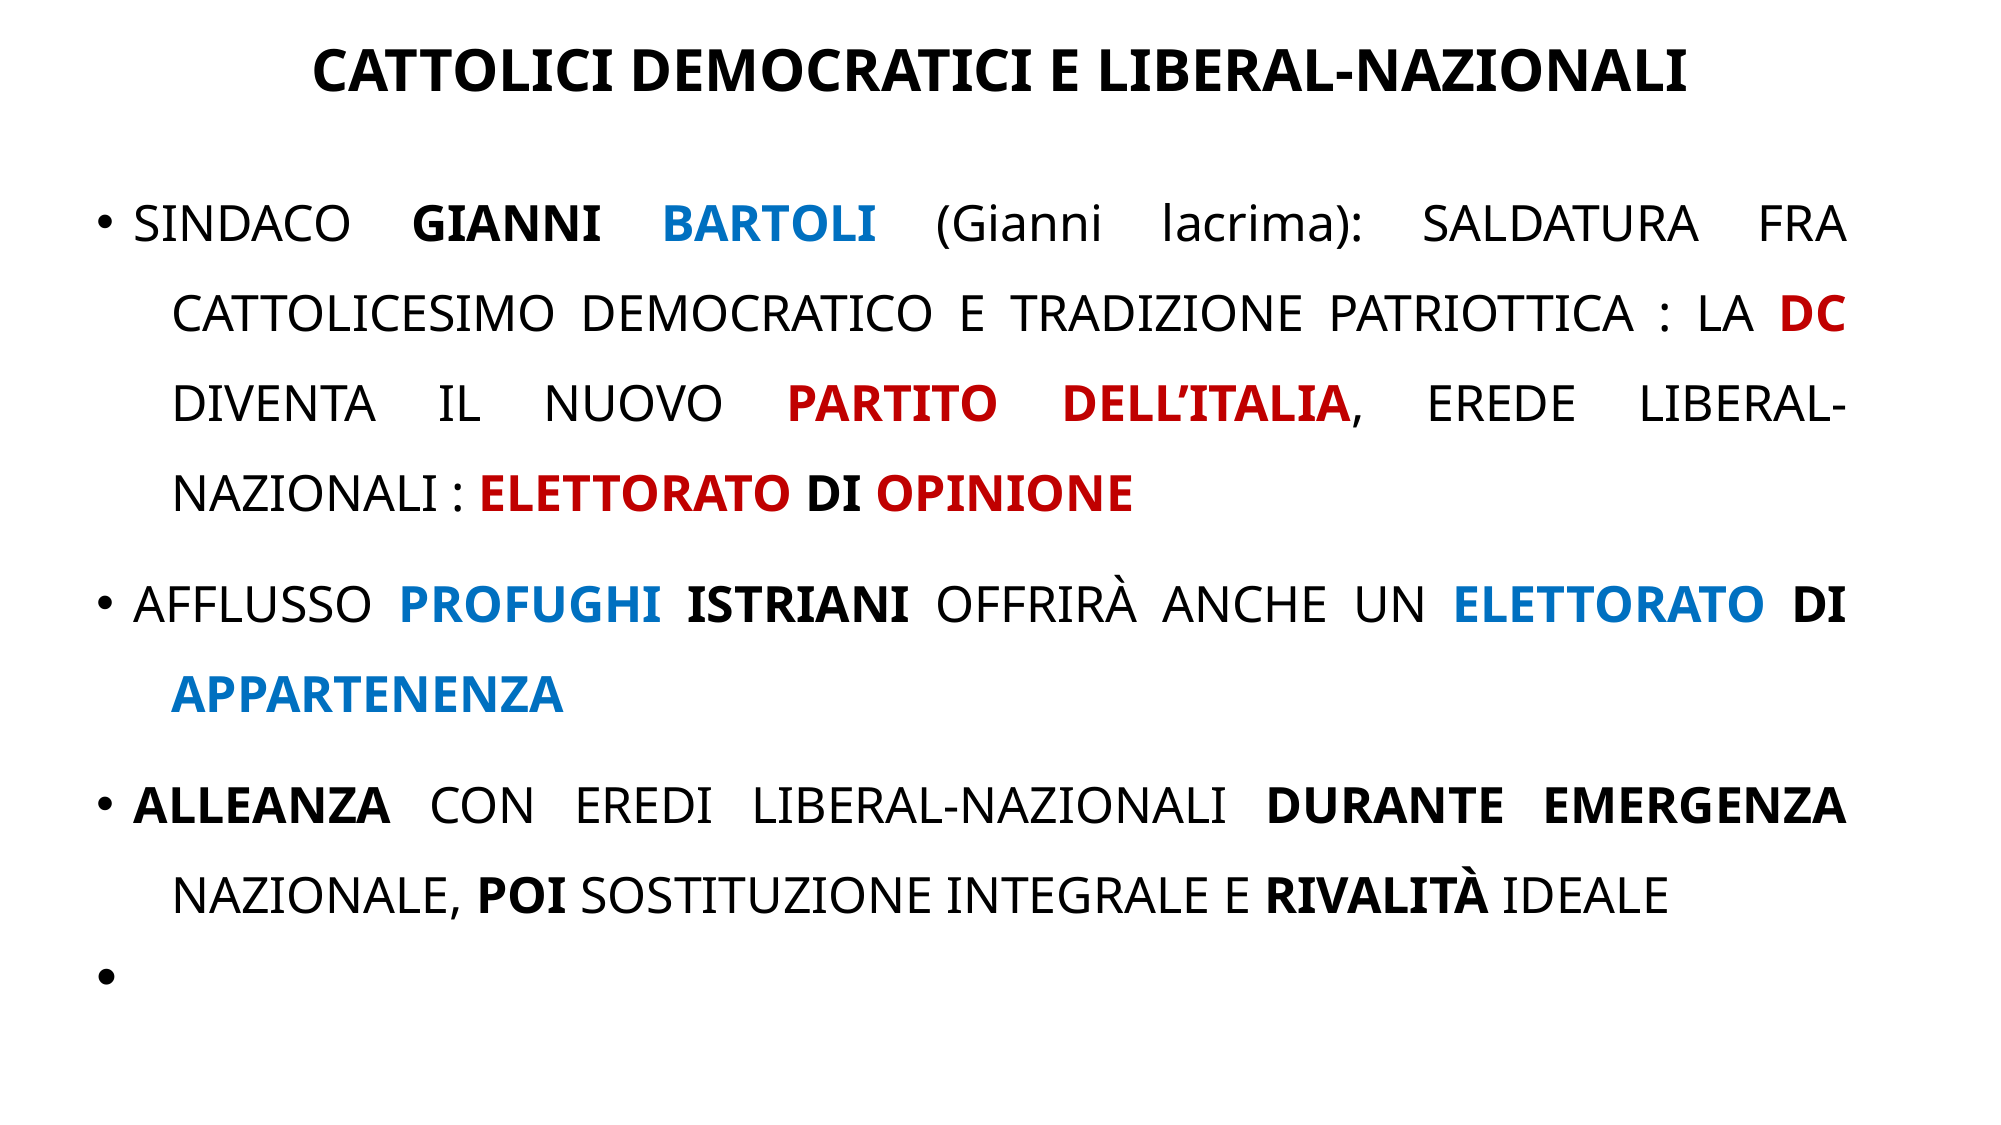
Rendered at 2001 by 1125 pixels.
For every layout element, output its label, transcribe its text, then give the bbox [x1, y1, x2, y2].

title CATTOLICI DEMOCRATICI E LIBERAL-NAZIONALI [137, 16, 1863, 129]
list SINDACO GIANNI BARTOLI (Gianni lacrima): SALDATURA FRA CATTOLICESIMO DEMOCRATICO E TRADIZIONE PATRIOTTICA : LA DC DIVENTA IL NUOVO PARTITO DELL’ITALIA, EREDE LIBERAL-NAZIONALI : ELETTORATO DI OPINIONE AFFLUSSO PROFUGHI ISTRIANI OFFRIRÀ ANCHE UN ELETTORATO DI APPARTENENZA ALLEANZA CON EREDI LIBERAL-NAZIONALI DURANTE EMERGENZA NAZIONALE, POI SOSTITUZIONE INTEGRALE E RIVALITÀ IDEALE [81, 153, 1863, 1014]
